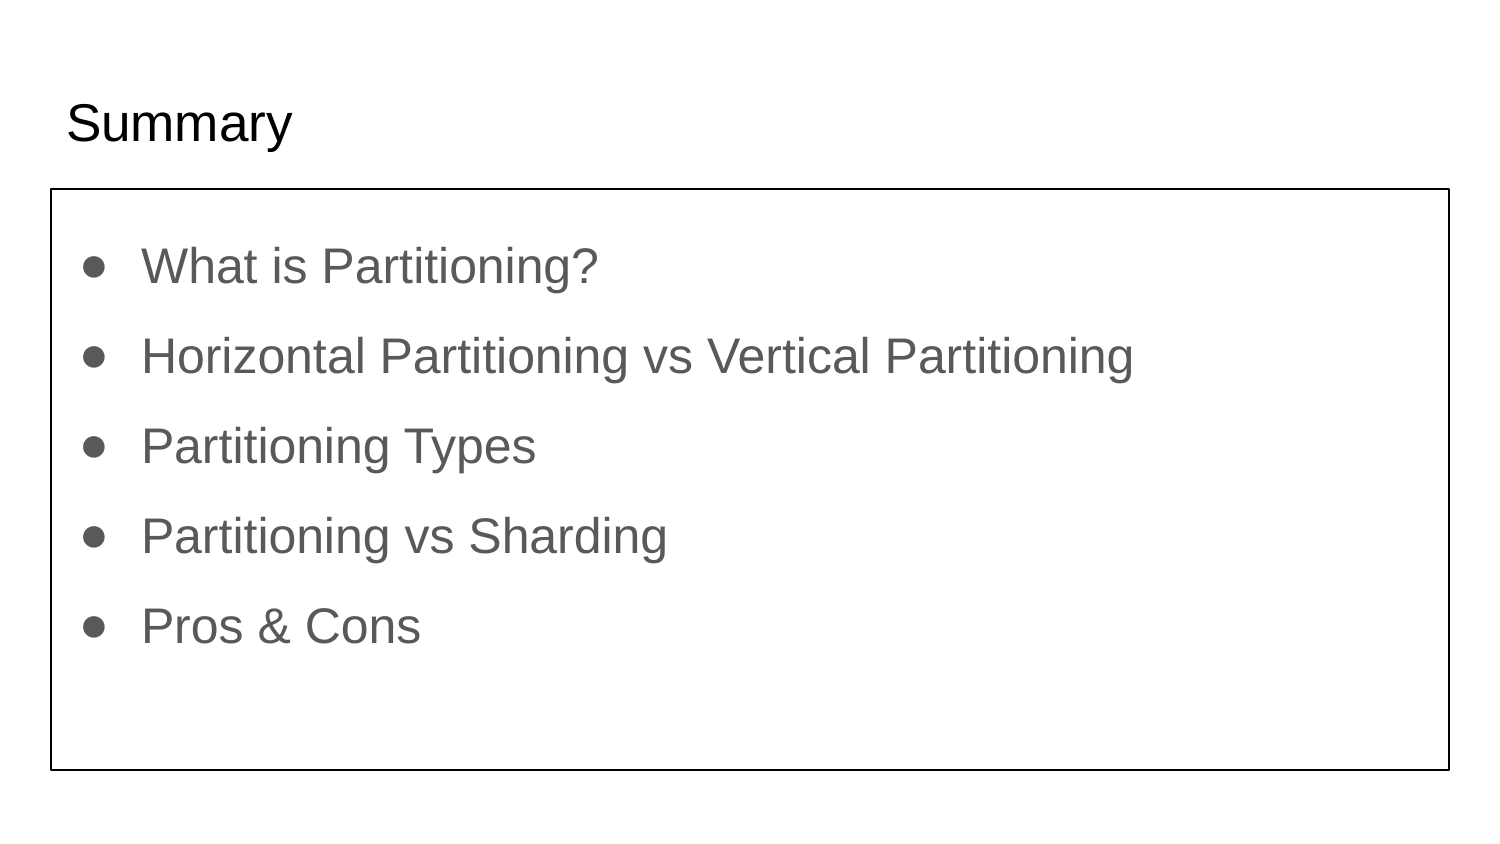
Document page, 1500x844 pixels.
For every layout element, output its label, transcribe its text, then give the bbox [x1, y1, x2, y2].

title Summary [51, 72, 1449, 167]
list What is Partitioning? Horizontal Partitioning vs Vertical Partitioning Partitioning Types Partitioning vs Sharding Pros & Cons [51, 189, 1449, 771]
